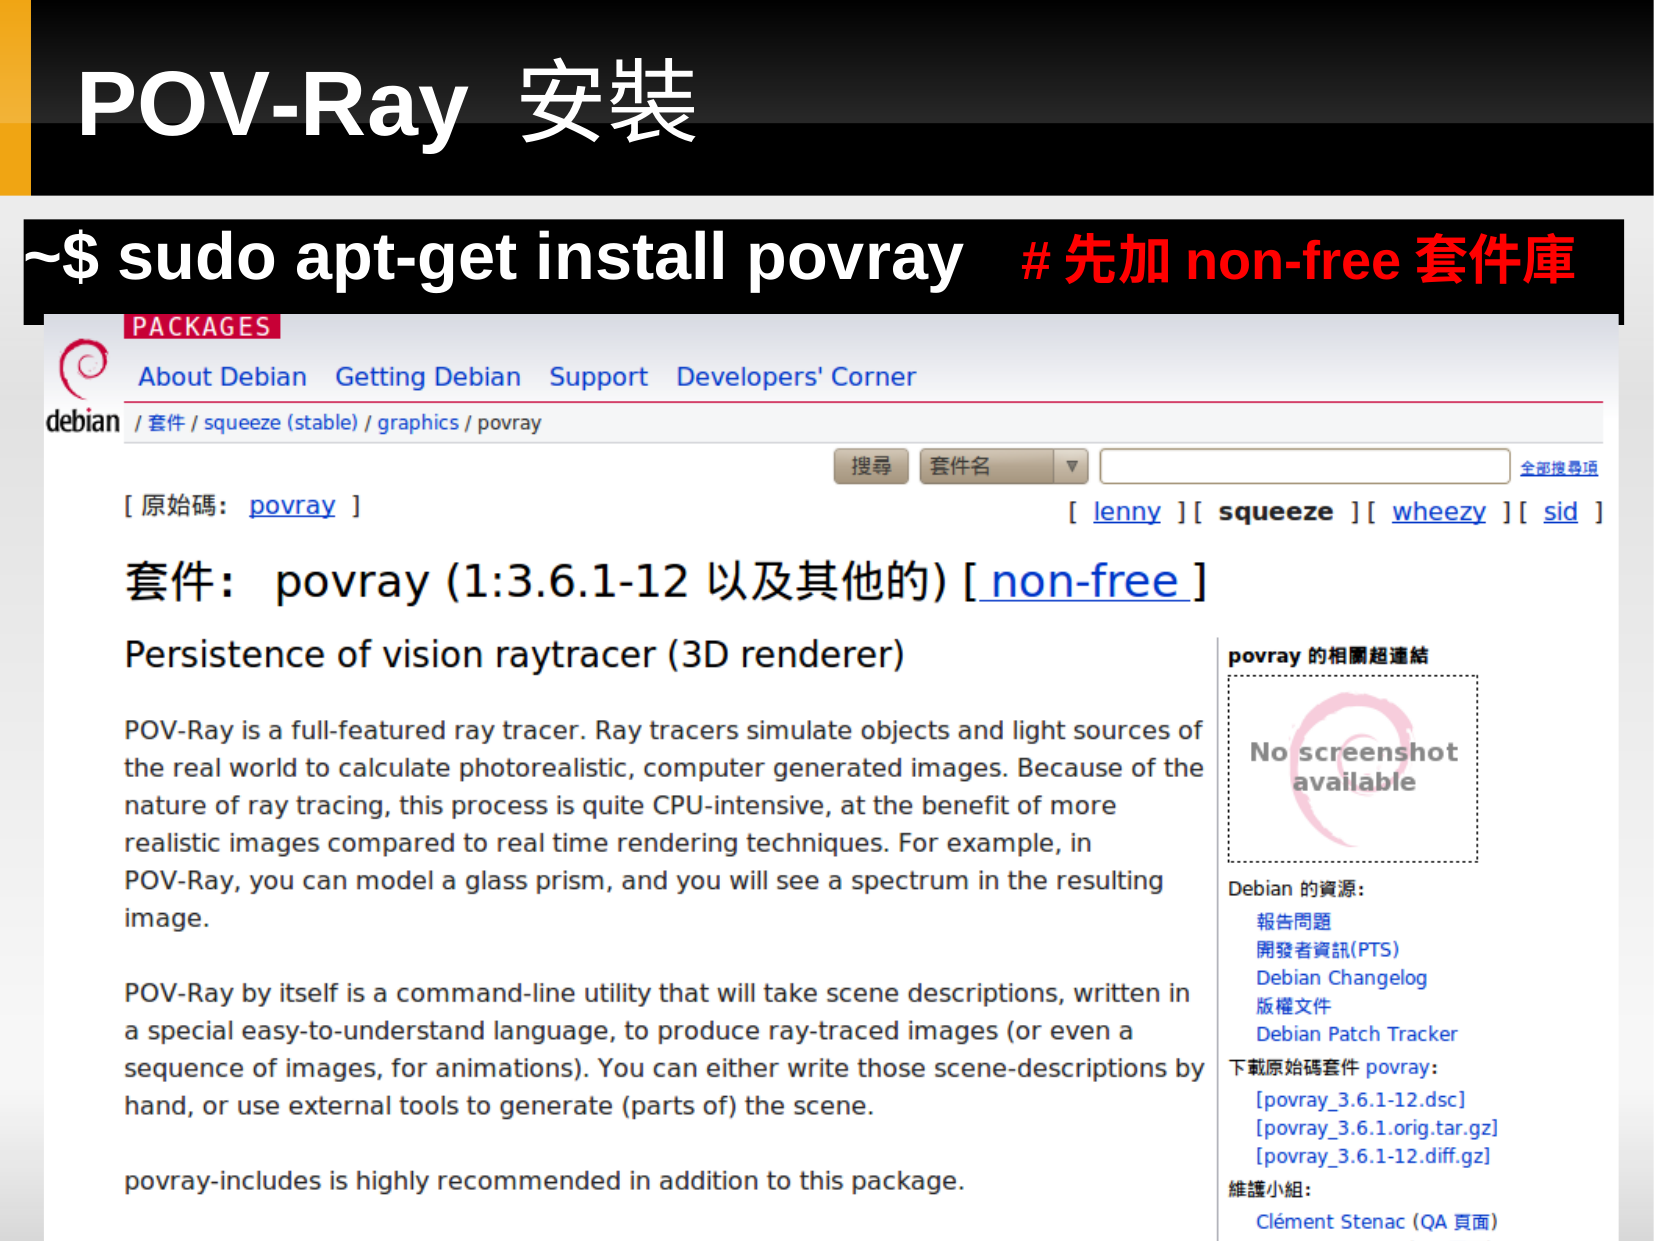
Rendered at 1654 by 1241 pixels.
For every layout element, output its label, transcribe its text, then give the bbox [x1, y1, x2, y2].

title POV-Ray 安裝 [76, 0, 1565, 208]
list ~$ sudo apt-get install povray #先加non-free套件庫 [23, 219, 1625, 325]
picture [0, 0, 1654, 1241]
